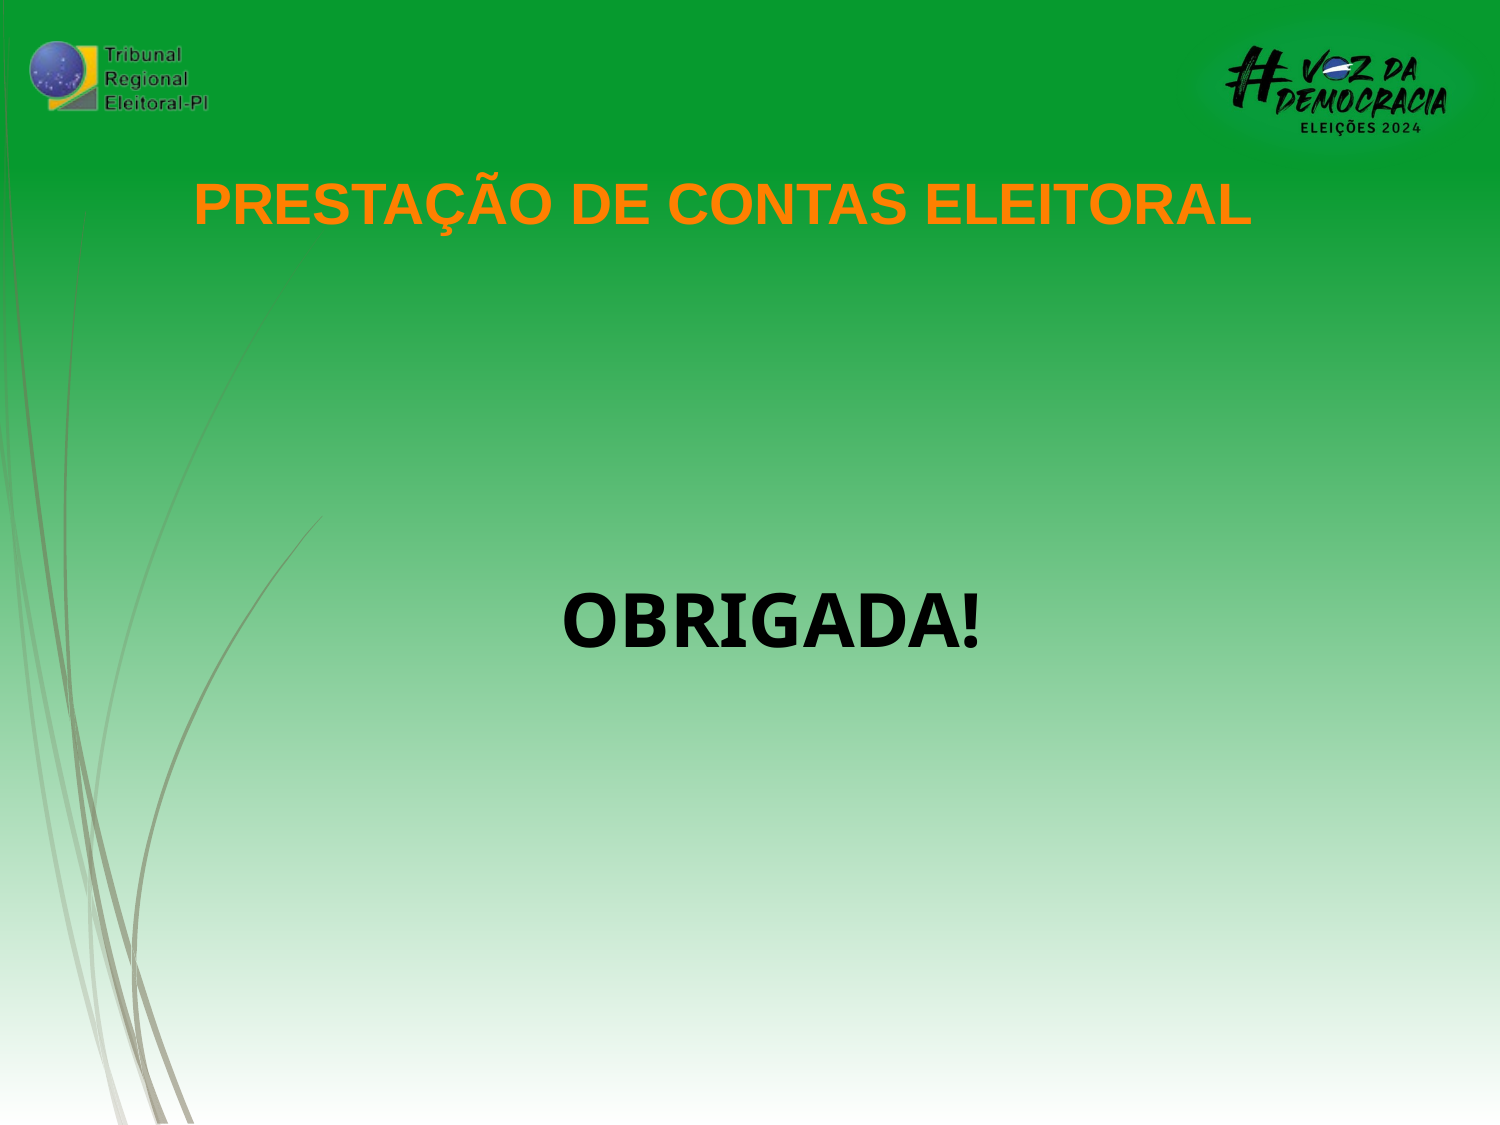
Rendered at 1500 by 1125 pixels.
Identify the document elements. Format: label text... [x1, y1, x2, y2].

picture [29, 41, 224, 118]
text_box [1193, 16, 1478, 158]
subtitle OBRIGADA! [87, 321, 1418, 975]
title PRESTAÇÃO DE CONTAS ELEITORAL [118, 107, 1329, 296]
picture [1205, 27, 1467, 147]
